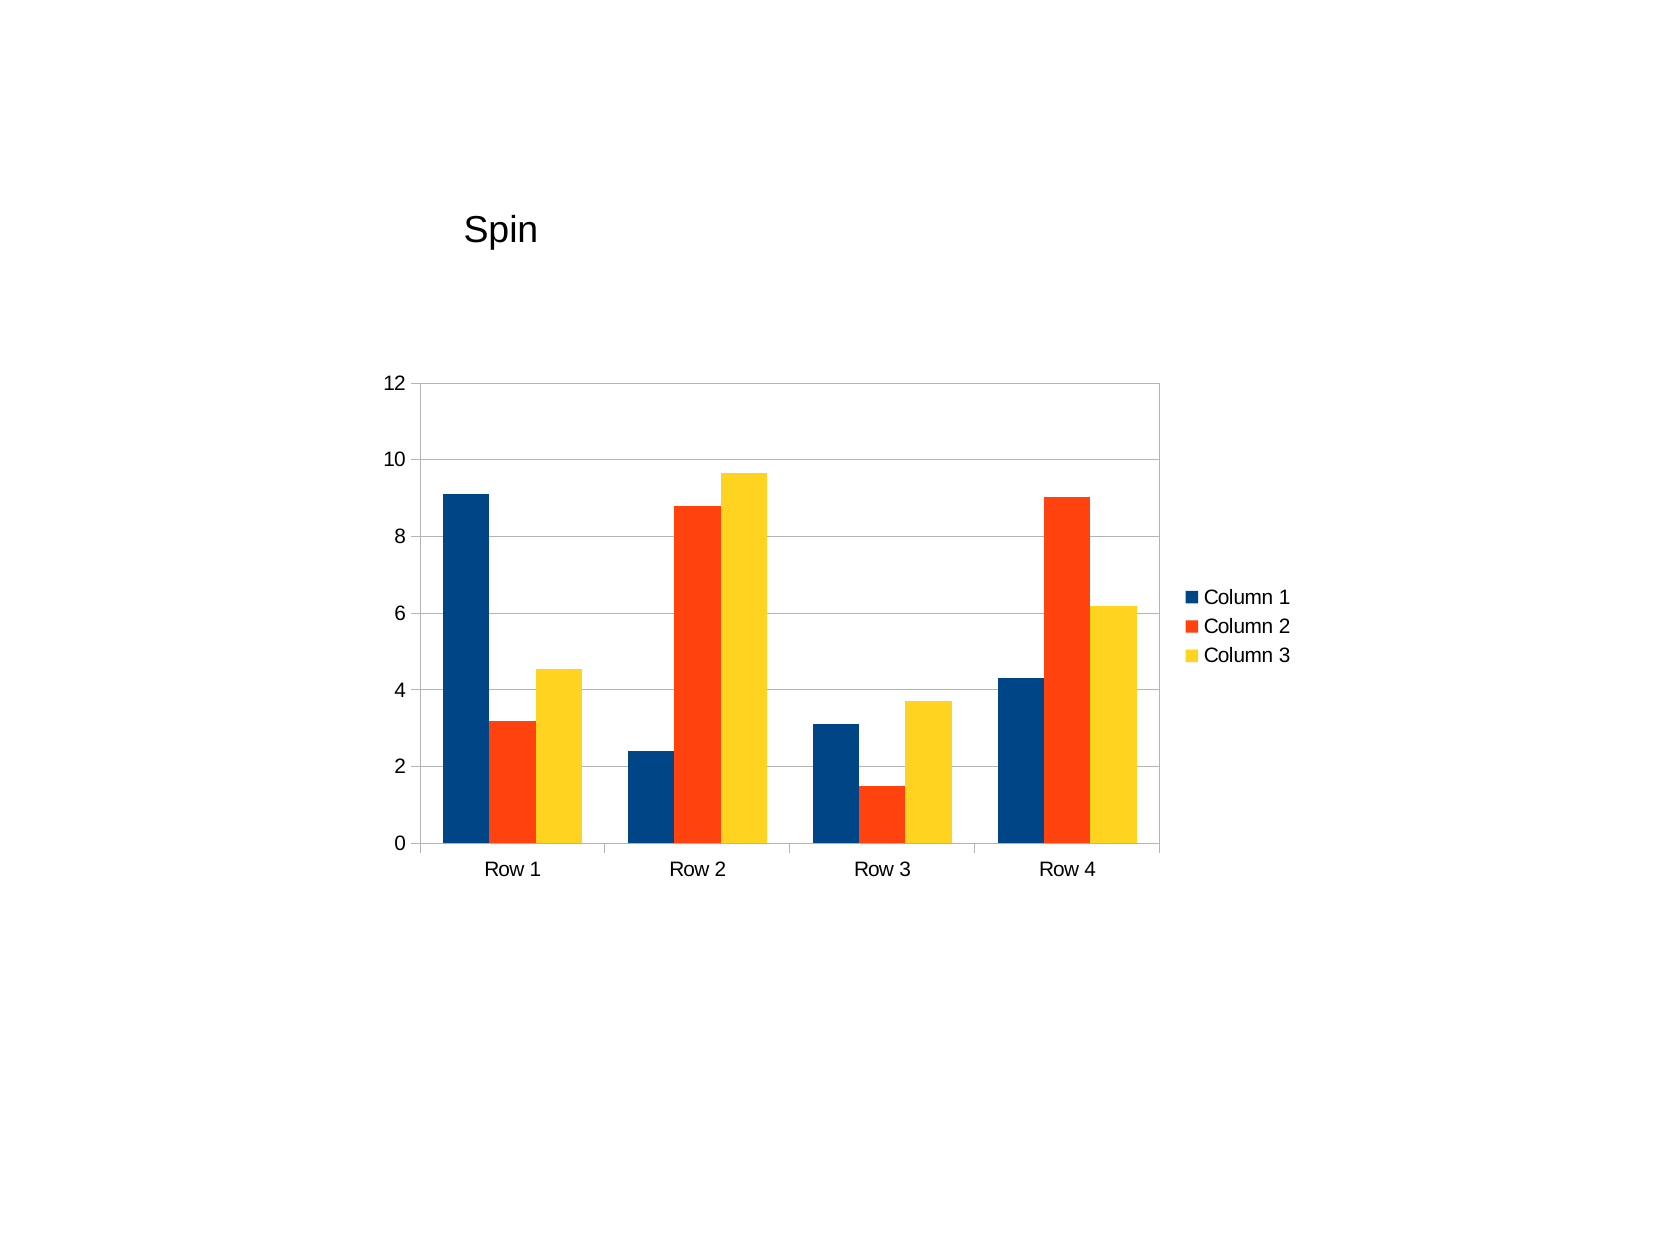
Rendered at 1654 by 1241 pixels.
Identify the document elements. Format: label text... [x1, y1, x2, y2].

chart [364, 360, 1310, 893]
text_box Spin [448, 200, 1158, 258]
